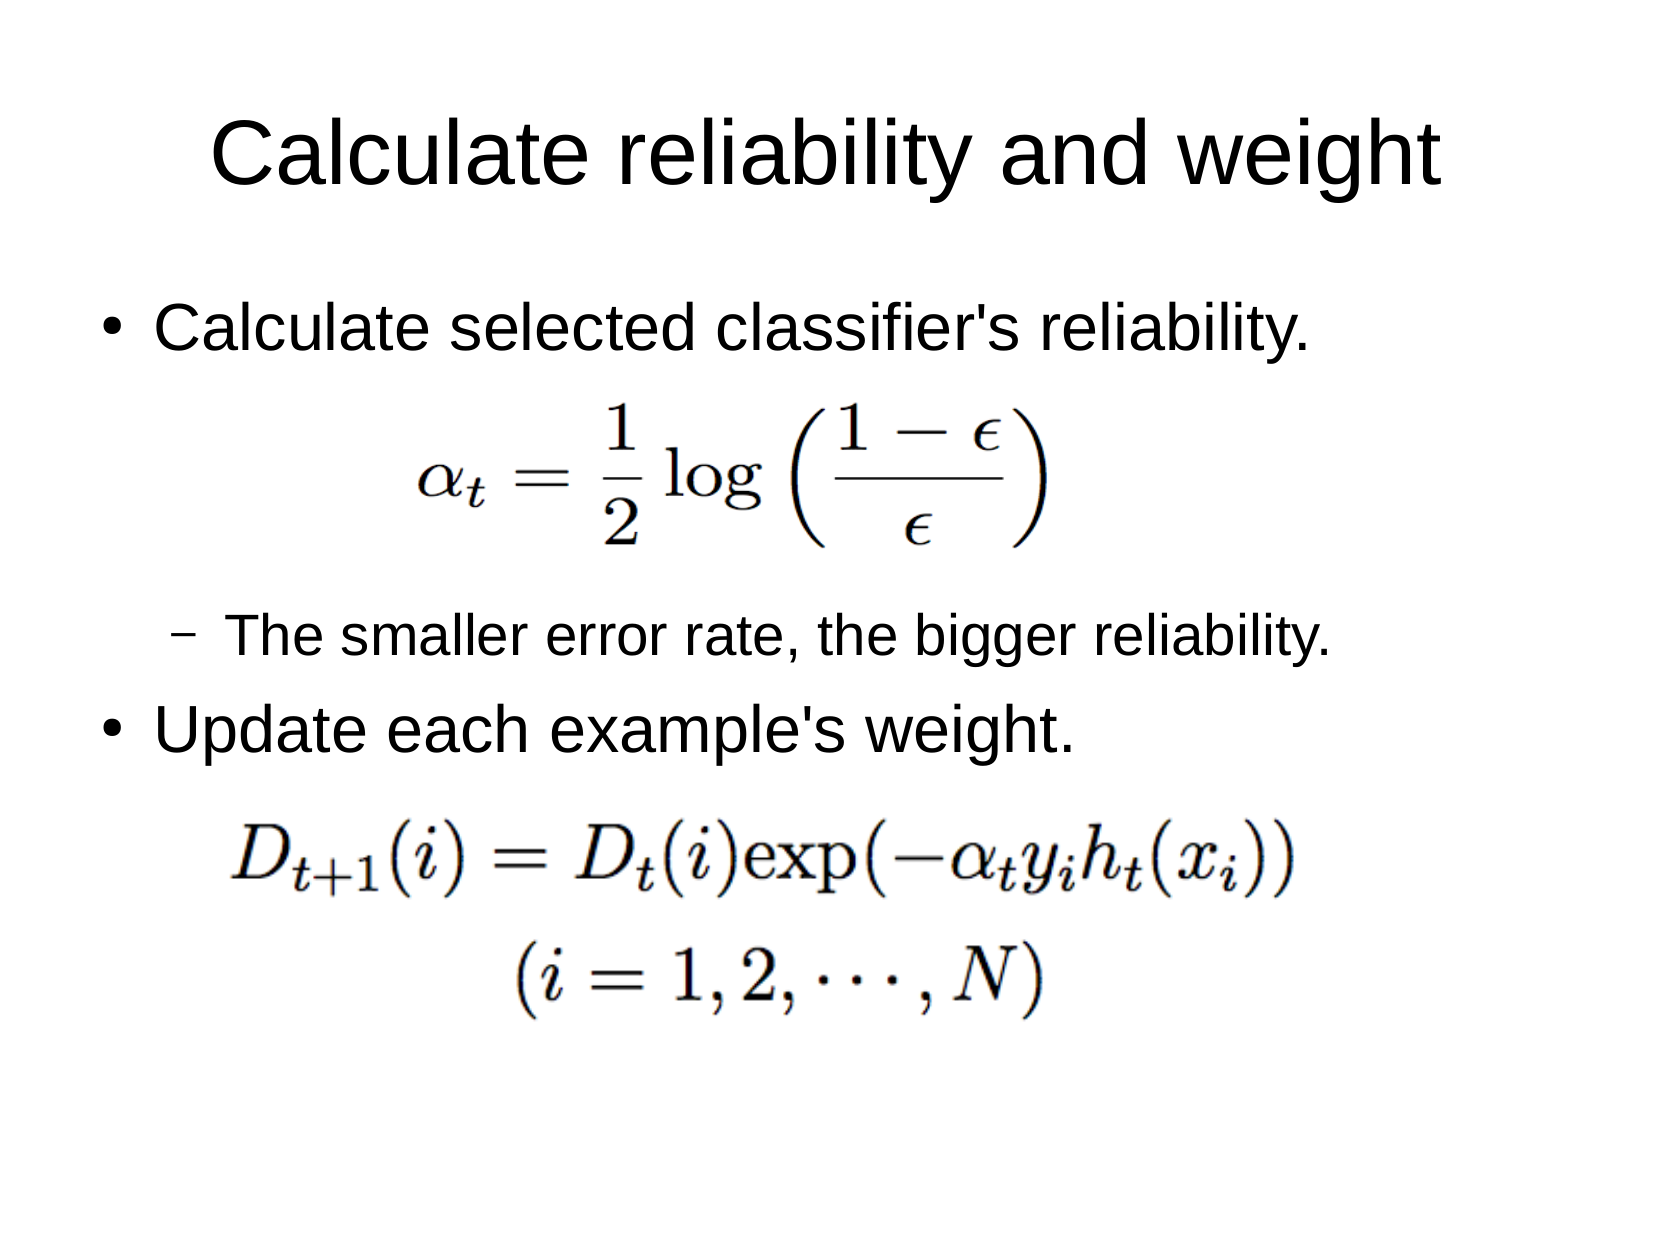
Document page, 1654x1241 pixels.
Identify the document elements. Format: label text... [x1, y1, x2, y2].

list Calculate selected classifier's reliability. The smaller error rate, the bigger reliability. Update each example's weight. [82, 290, 1538, 1010]
title Calculate reliability and weight [82, 49, 1571, 257]
picture [214, 785, 1323, 1055]
picture [403, 373, 1087, 573]
